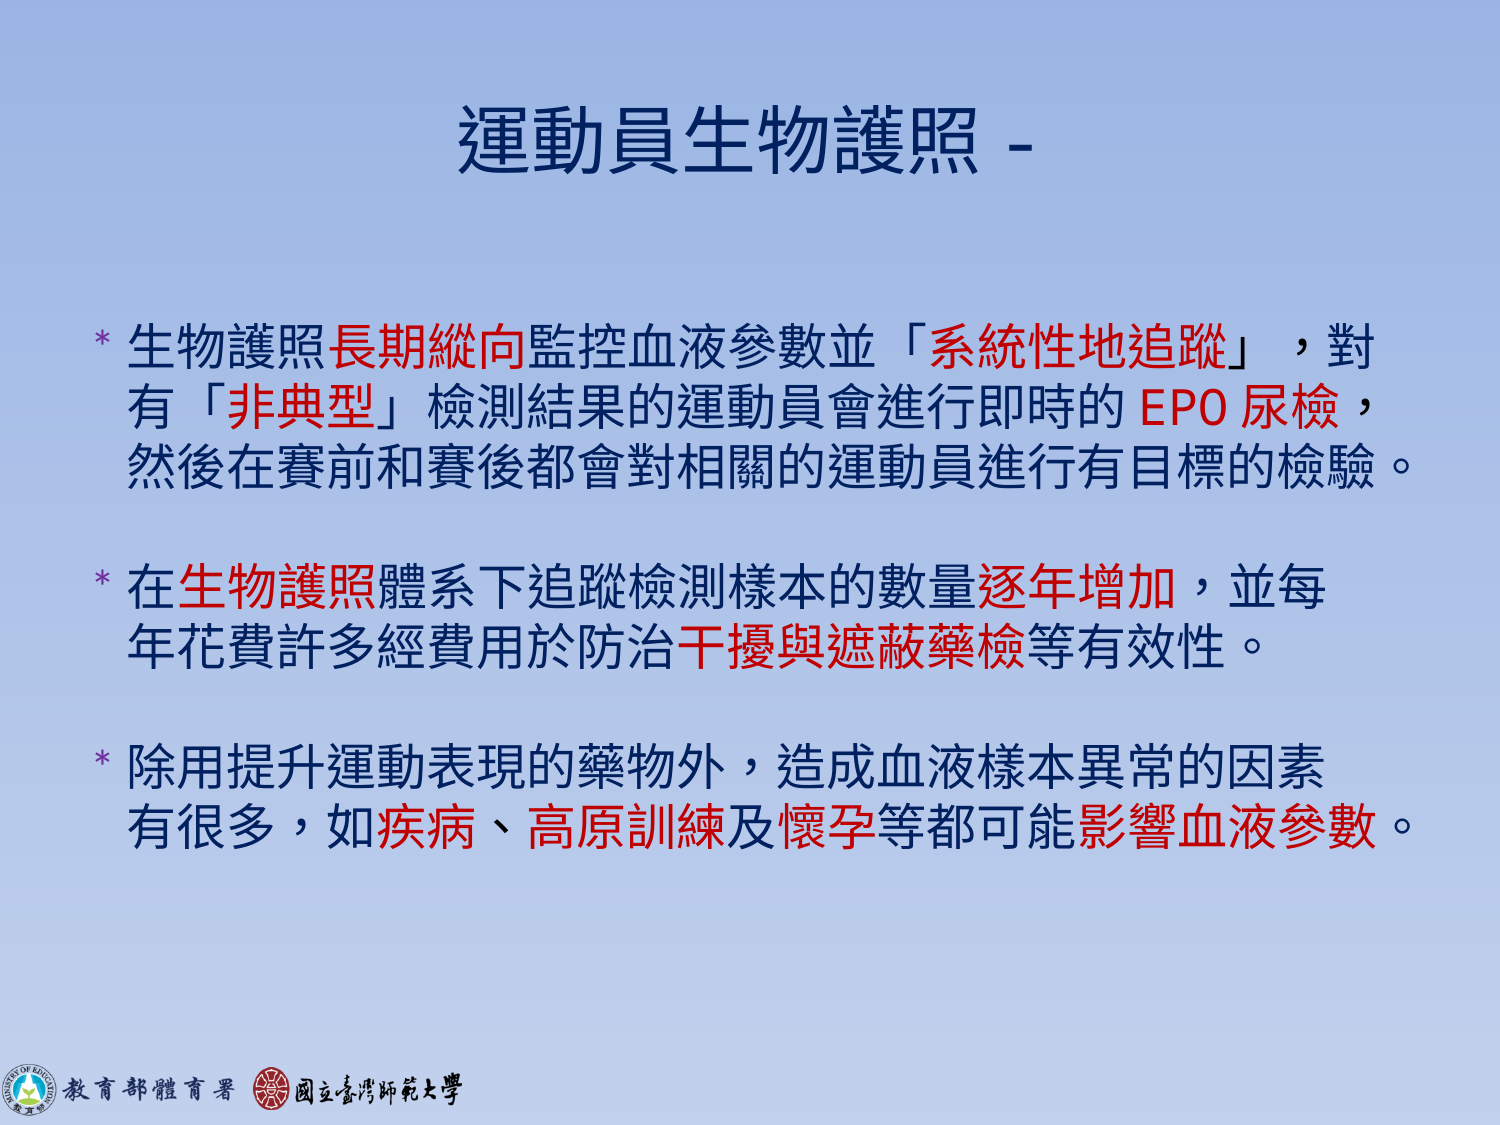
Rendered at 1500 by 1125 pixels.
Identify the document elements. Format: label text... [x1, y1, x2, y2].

text_box *生物護照長期縱向監控血液參數並「系統性地追蹤」，對 有「非典型」檢測結果的運動員會進行即時的EPO尿檢， 然後在賽前和賽後都會對相關的運動員進行有目標的檢驗。 *在生物護照體系下追蹤檢測樣本的數量逐年增加，並每 年花費許多經費用於防治干擾與遮蔽藥檢等有效性。 *除用提升運動表現的藥物外，造成血液樣本異常的因素 有很多，如疾病、高原訓練及懷孕等都可能影響血液參數。 [75, 308, 1411, 863]
title 運動員生物護照- [75, 45, 1426, 233]
